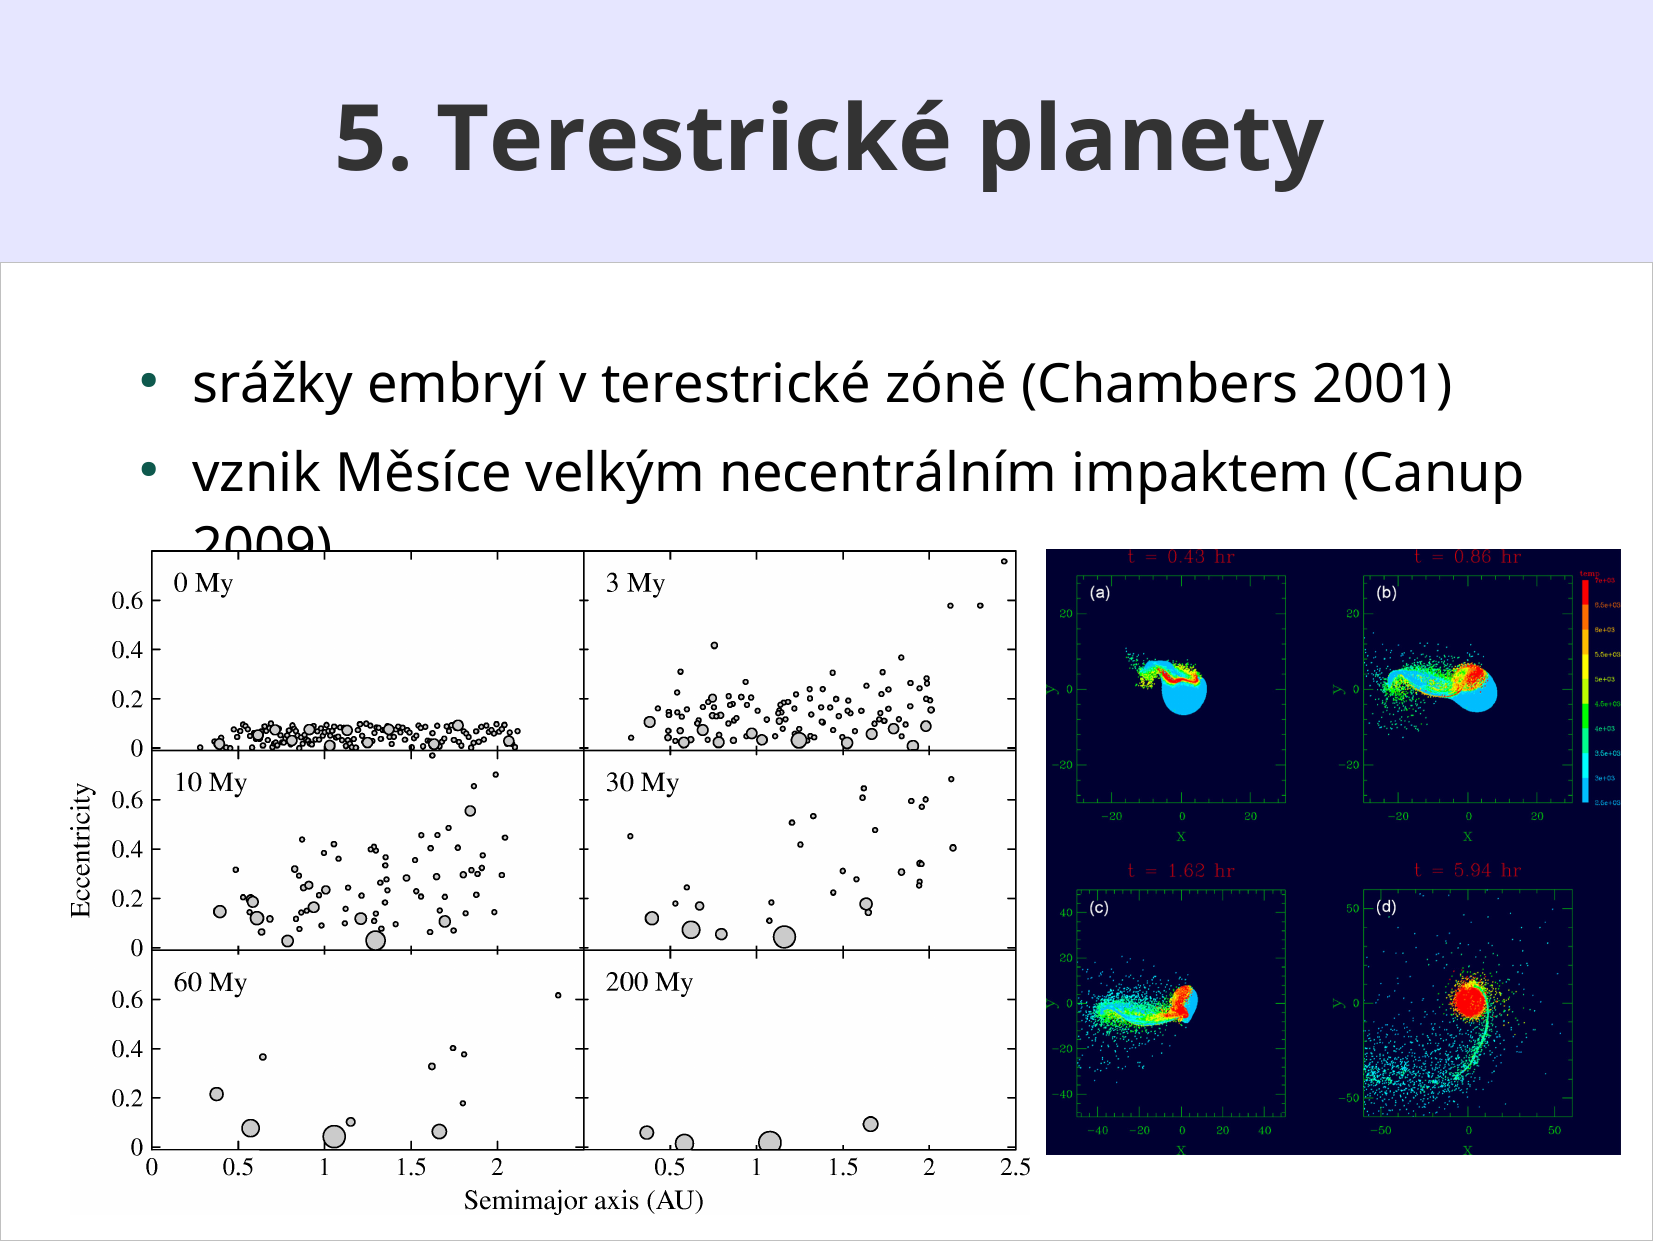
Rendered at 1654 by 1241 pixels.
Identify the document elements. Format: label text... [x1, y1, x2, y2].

list srážky embryí v terestrické zóně (Chambers 2001) vznik Měsíce velkým necentrálním impaktem (Canup 2009) [121, 344, 1534, 1065]
picture [1046, 549, 1621, 1156]
picture [70, 550, 1030, 1215]
title 5. Terestrické planety [124, 31, 1536, 239]
